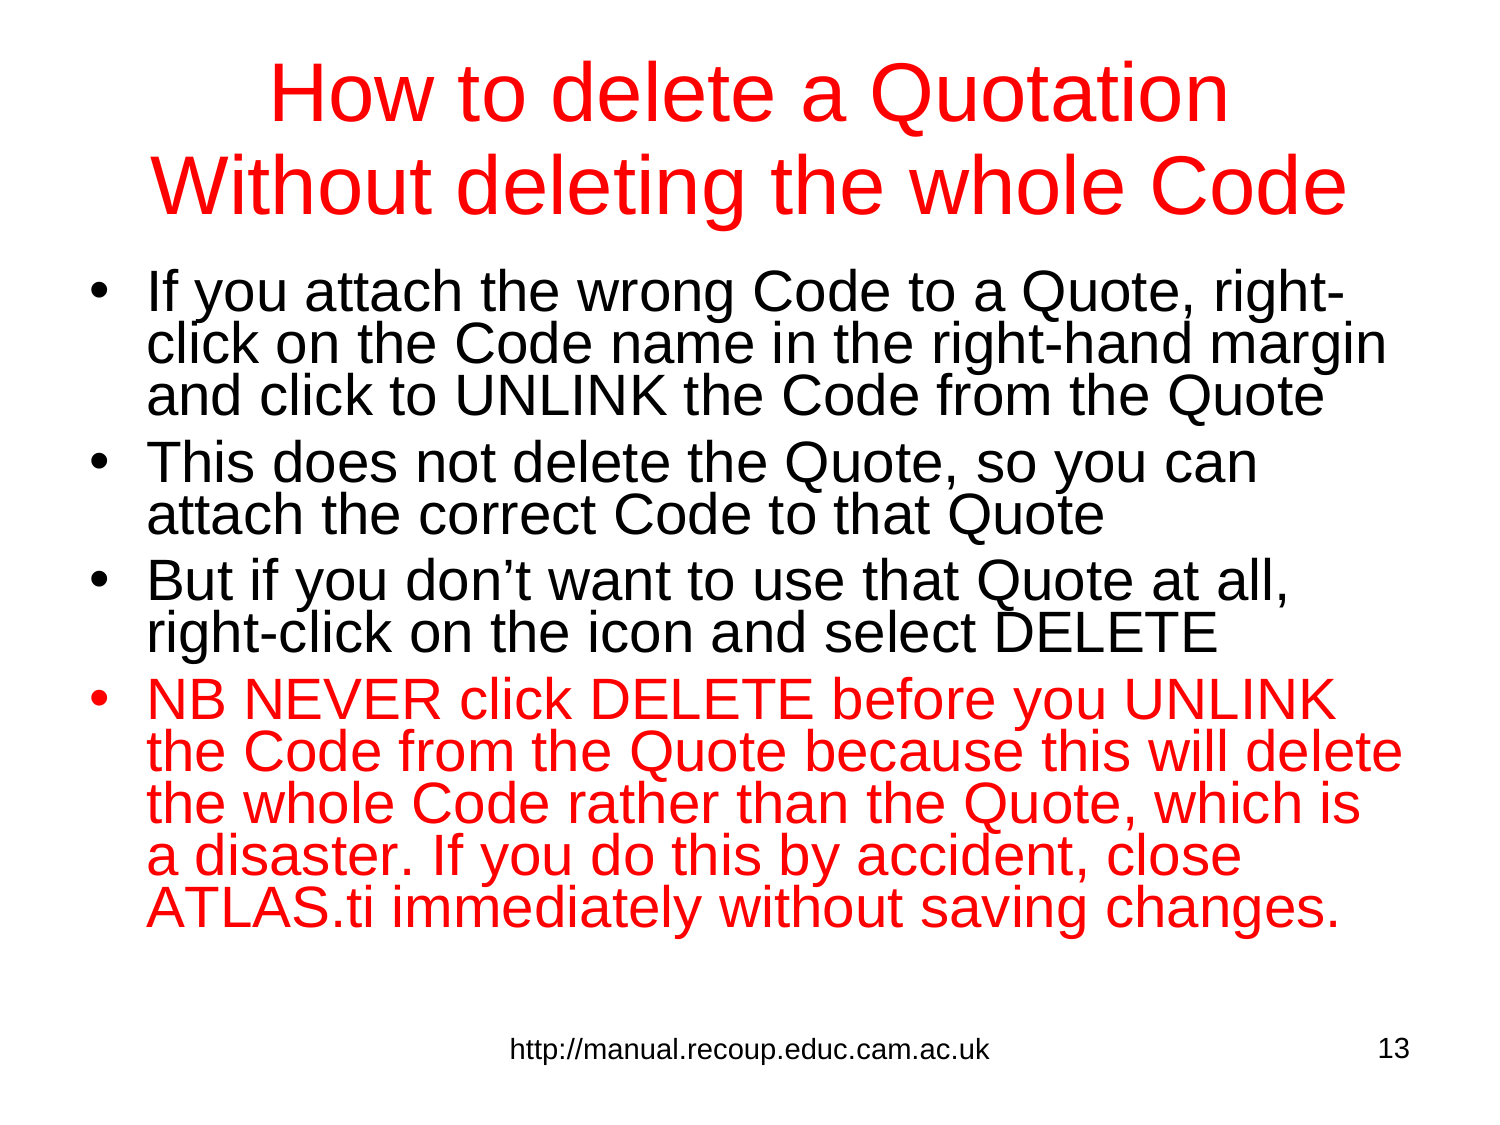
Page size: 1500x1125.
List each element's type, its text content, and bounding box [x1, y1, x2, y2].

list If you attach the wrong Code to a Quote, right-click on the Code name in the right-hand margin and click to UNLINK the Code from the Quote This does not delete the Quote, so you can attach the correct Code to that Quote But if you don’t want to use that Quote at all, right-click on the icon and select DELETE NB NEVER click DELETE before you UNLINK the Code from the Quote because this will delete the whole Code rather than the Quote, which is a disaster. If you do this by accident, close ATLAS.ti immediately without saving changes. [75, 262, 1426, 1006]
title How to delete a Quotation Without deleting the whole Code [75, 31, 1426, 247]
